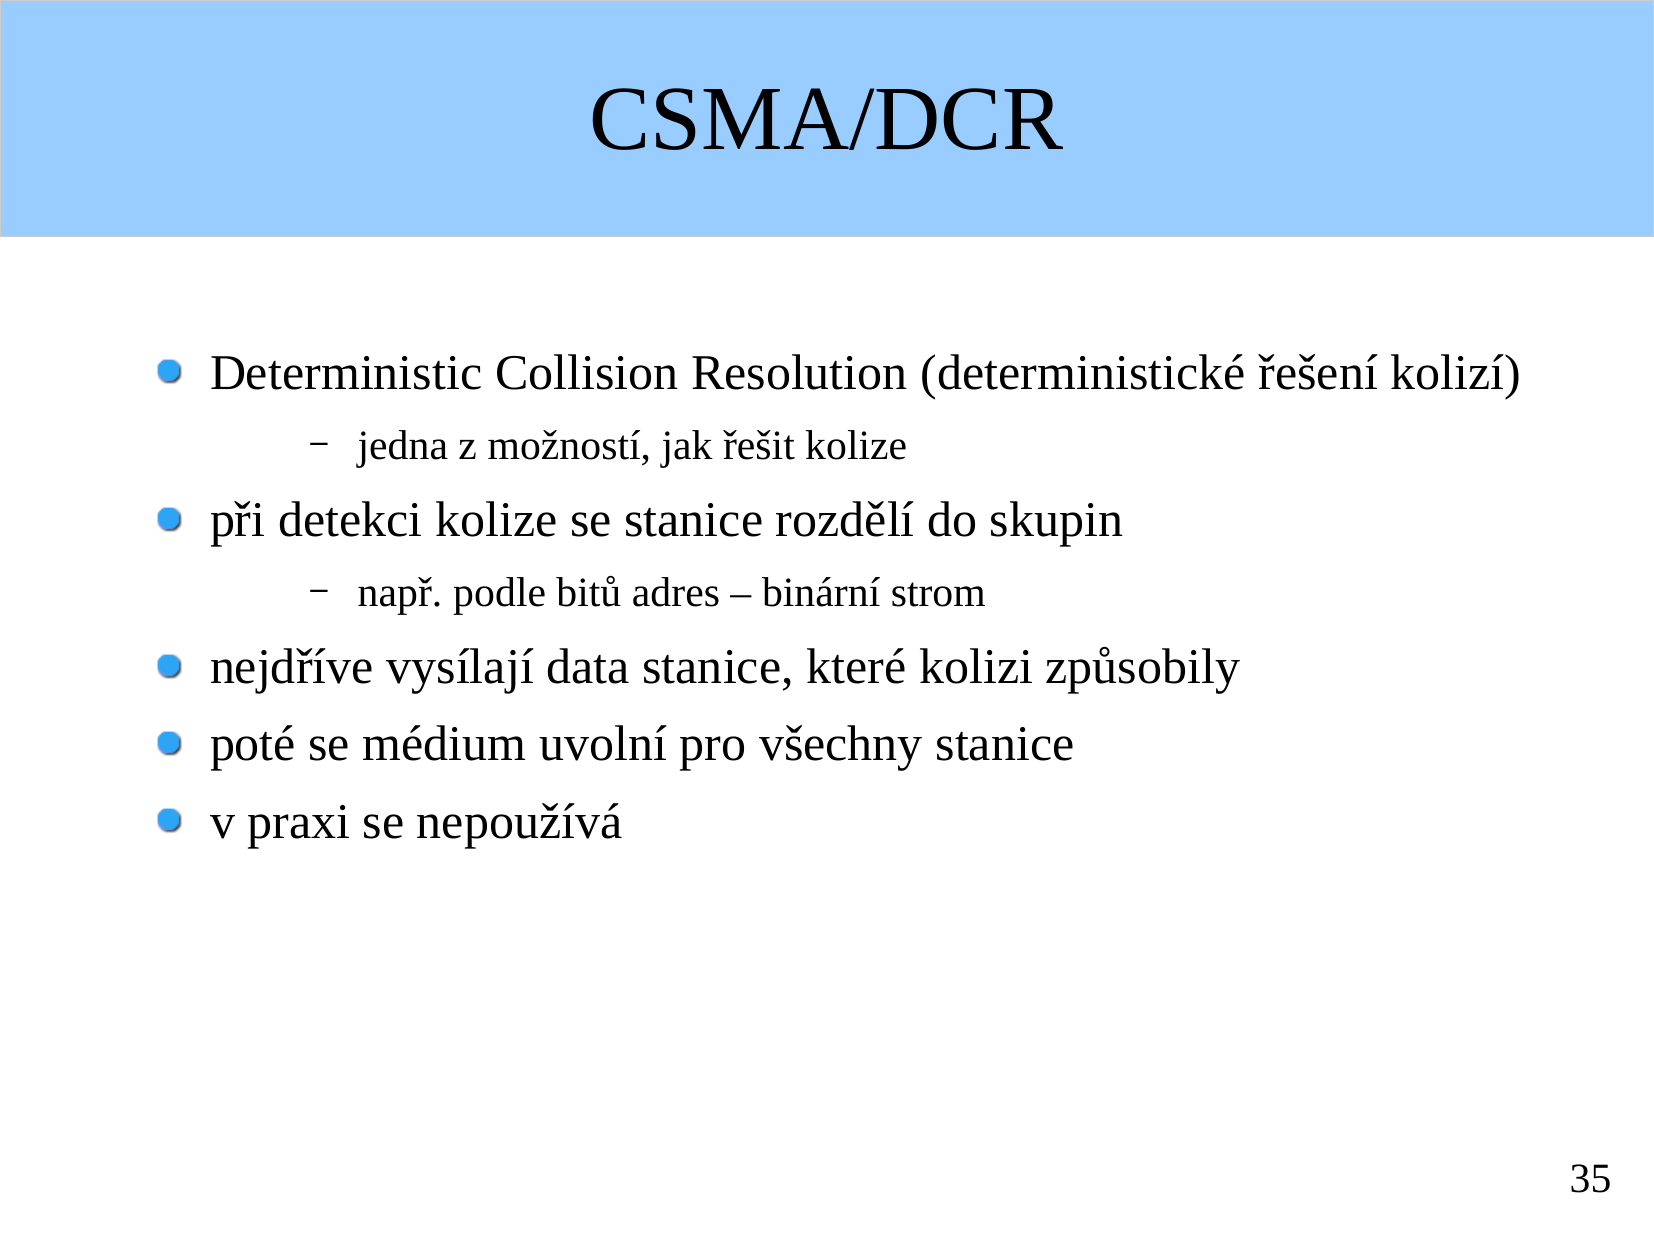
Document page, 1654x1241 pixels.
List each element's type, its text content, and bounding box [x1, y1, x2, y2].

list Deterministic Collision Resolution (deterministické řešení kolizí) jedna z možností, jak řešit kolize při detekci kolize se stanice rozdělí do skupin např. podle bitů adres – binární strom nejdříve vysílají data stanice, které kolizi způsobily poté se médium uvolní pro všechny stanice v praxi se nepoužívá [121, 344, 1534, 1157]
title CSMA/DCR [0, 0, 1654, 237]
